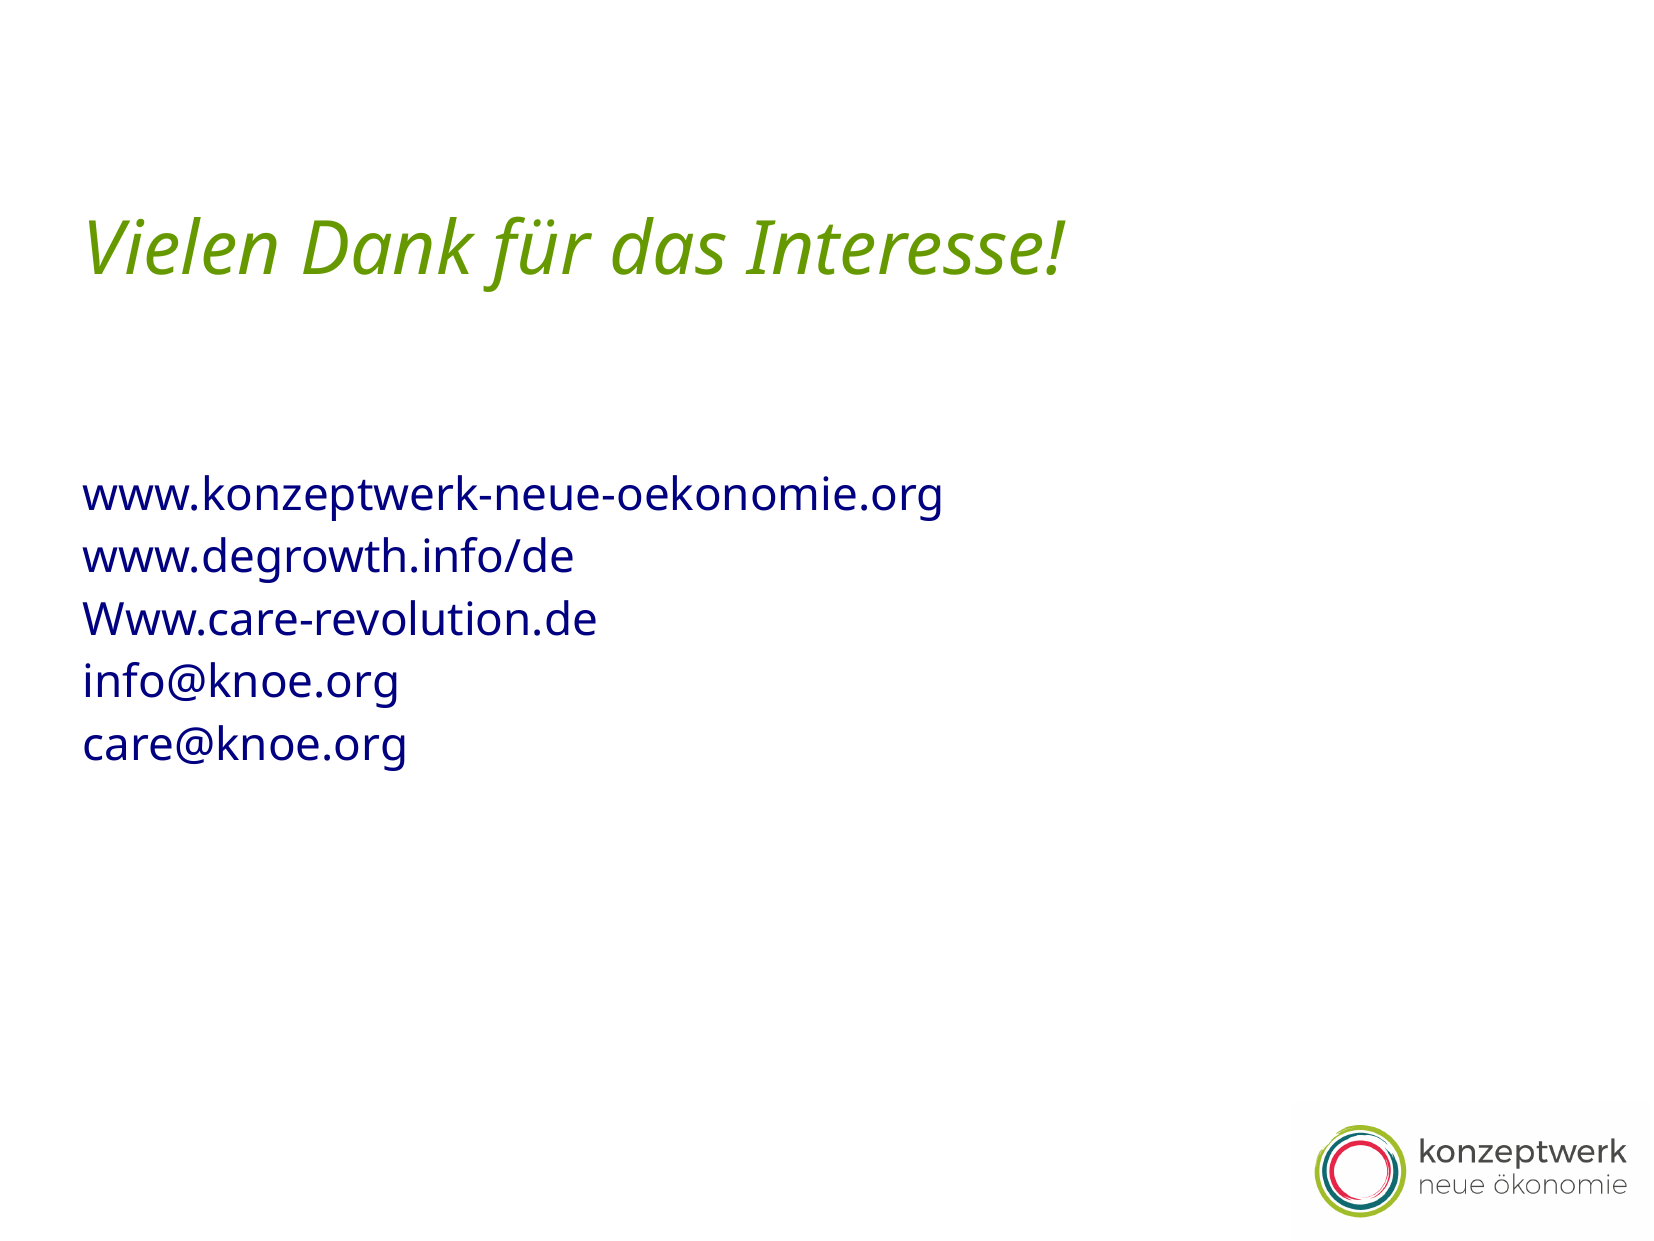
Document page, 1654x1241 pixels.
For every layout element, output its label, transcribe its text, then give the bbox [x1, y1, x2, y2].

picture [1290, 1101, 1651, 1241]
subtitle Vielen Dank für das Interesse! www.konzeptwerk-neue-oekonomie.org www.degrowth.info/de Www.care-revolution.de info@knoe.org care@knoe.org [82, 0, 1571, 1202]
